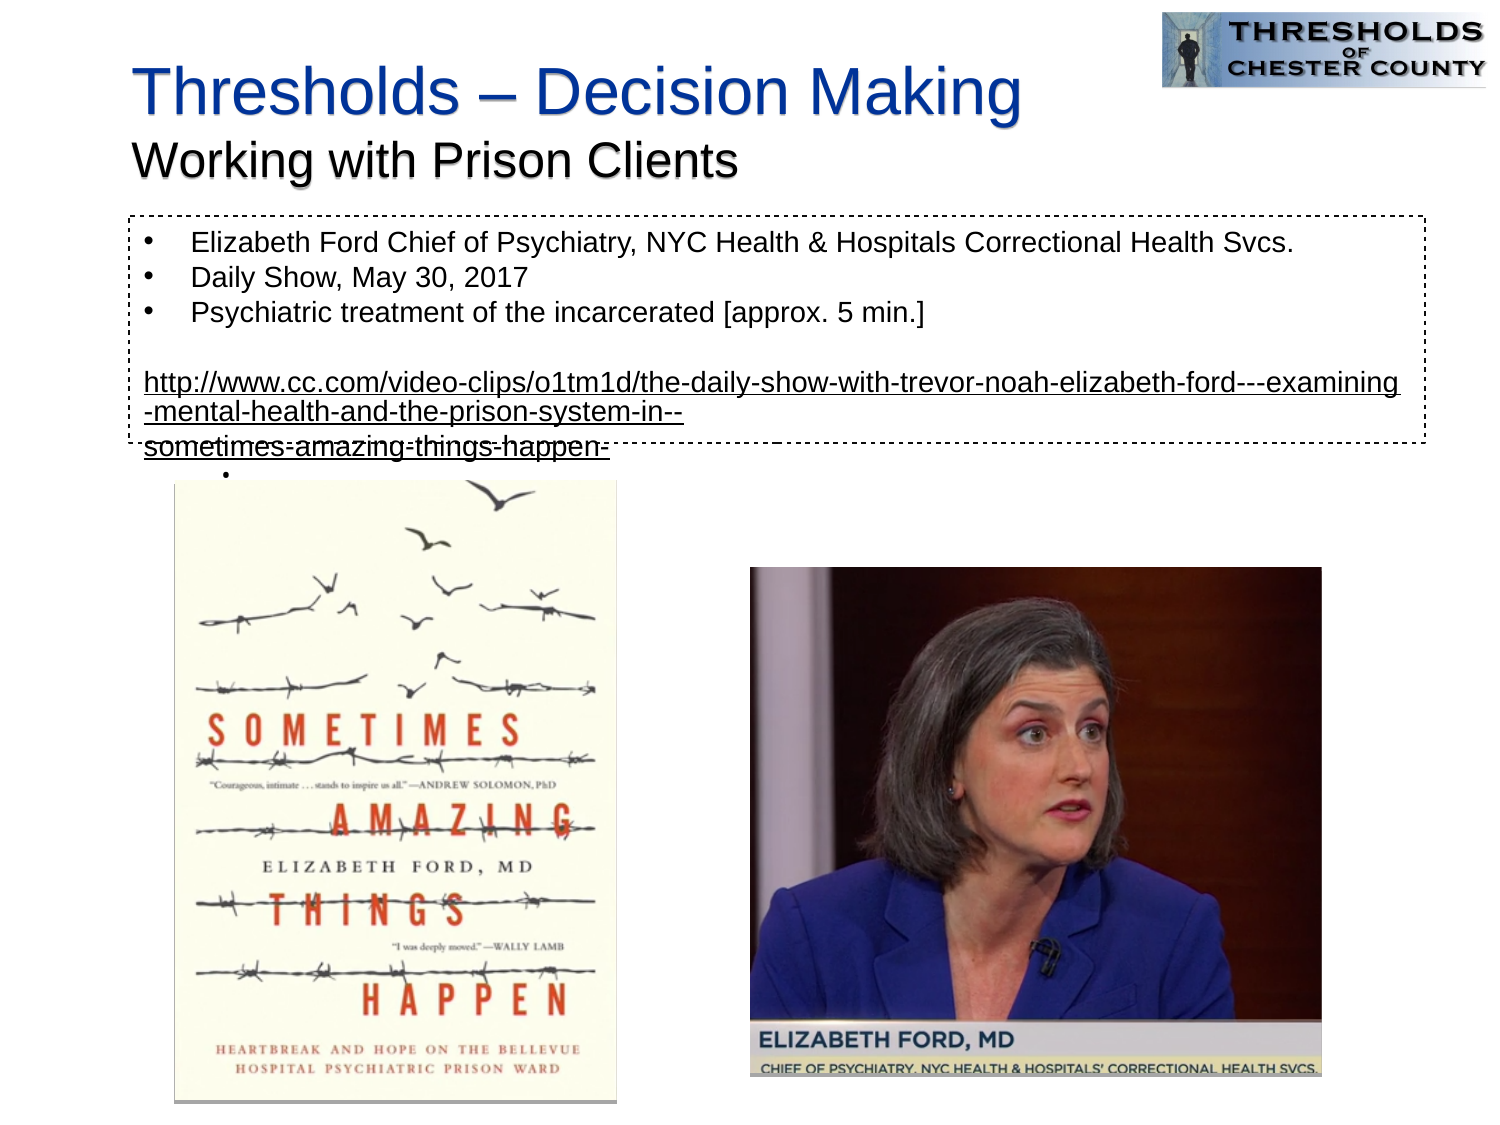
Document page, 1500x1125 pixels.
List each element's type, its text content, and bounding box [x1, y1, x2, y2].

text_box [206, 443, 657, 530]
text_box [298, 448, 305, 454]
text_box [522, 448, 529, 454]
text_box 25 [1074, 1025, 1388, 1101]
text_box [540, 443, 547, 454]
text_box [556, 443, 563, 454]
text_box [540, 444, 553, 458]
text_box Elizabeth Ford Chief of Psychiatry, NYC Health & Hospitals Correctional Health Svcs. Daily Show, May 30, 2017 Psychiatric treatment of the incarcerated [approx. 5 min.] http://www.cc.com/video-clips/o1tm1d/the-daily-show-with-trevor-noah-elizabeth-ford---examining-mental-health-and-the-prison-system-in--sometimes-amazing-things-happen- [128, 215, 1426, 443]
text_box [206, 443, 400, 458]
picture [750, 567, 1322, 1073]
text_box [339, 448, 346, 454]
picture [174, 480, 617, 1100]
title Thresholds – Decision Making Working with Prison Clients [116, 40, 1075, 191]
text_box [402, 443, 474, 458]
text_box [476, 443, 537, 458]
